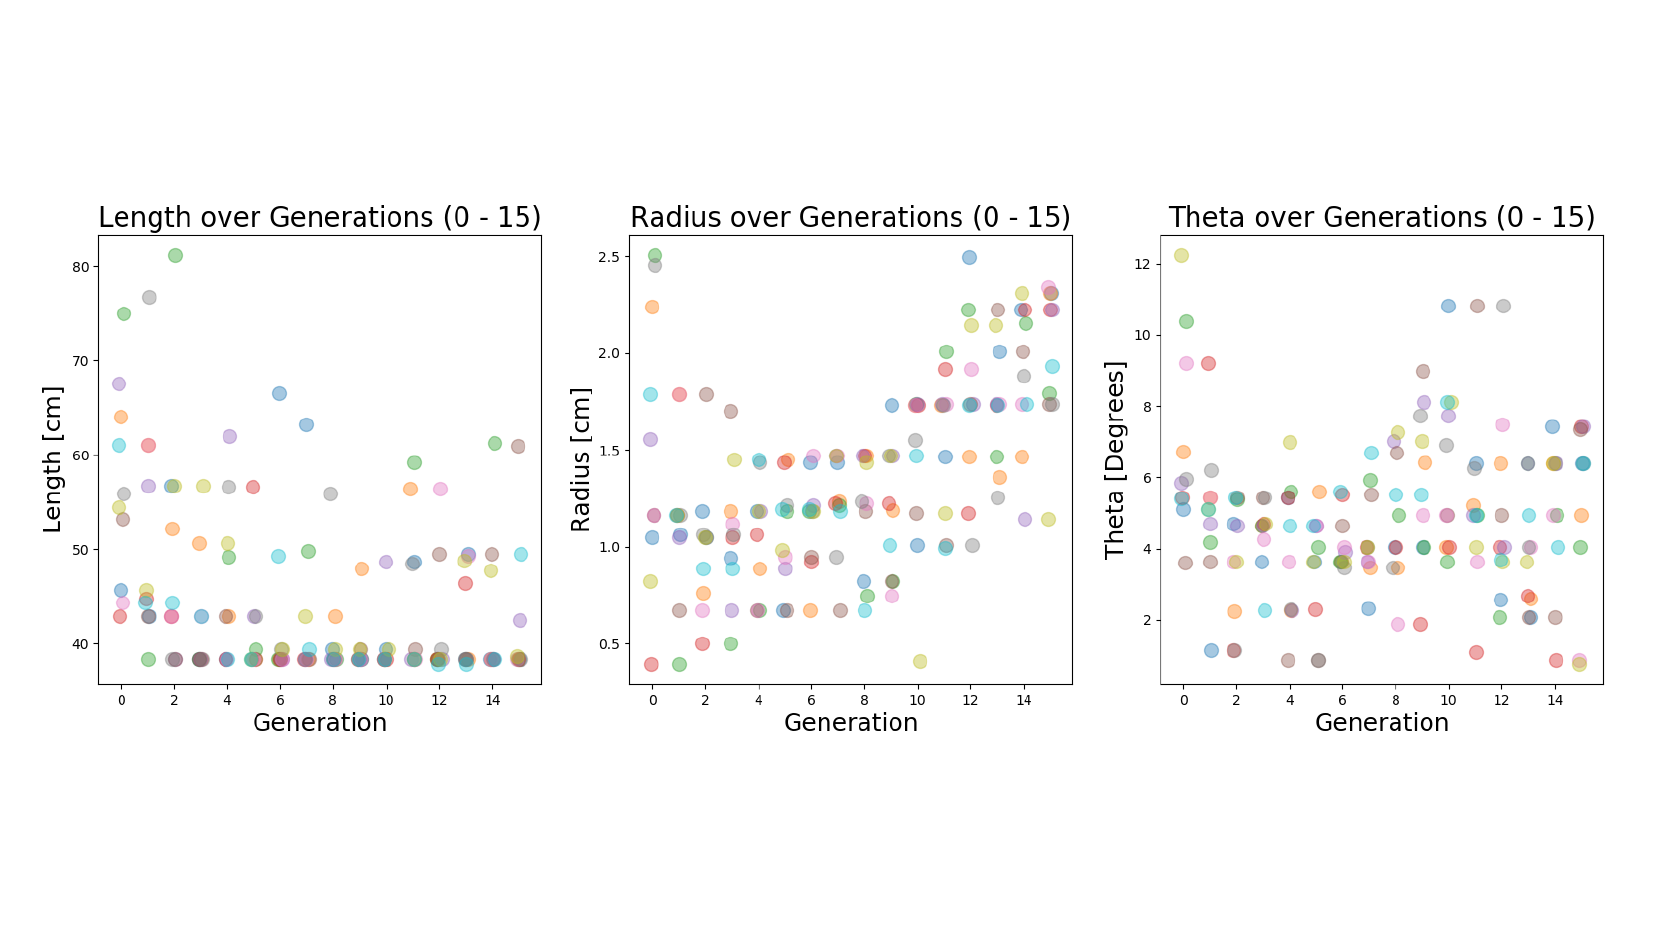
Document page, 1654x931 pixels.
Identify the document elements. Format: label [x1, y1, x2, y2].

picture [0, 164, 1654, 748]
